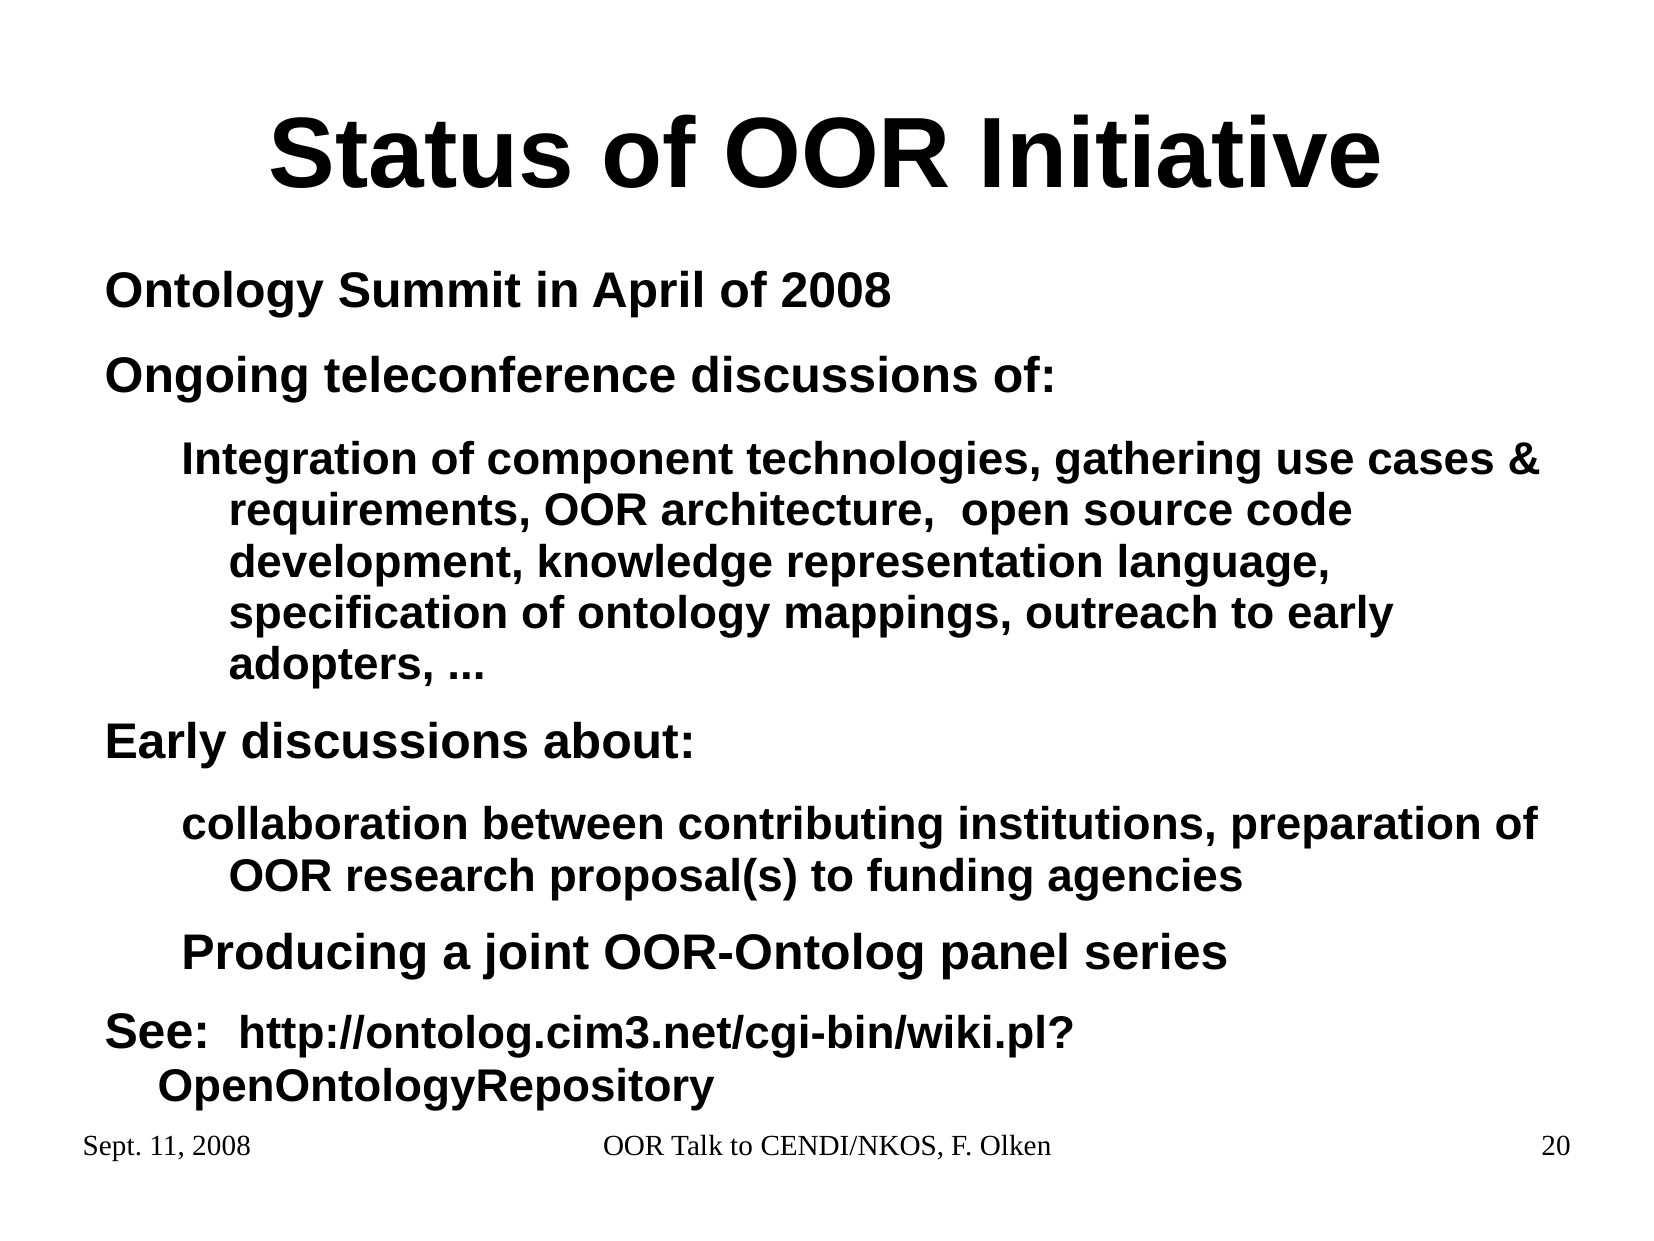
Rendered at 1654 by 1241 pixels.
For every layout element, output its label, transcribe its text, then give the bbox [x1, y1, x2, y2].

list Ontology Summit in April of 2008 Ongoing teleconference discussions of: Integration of component technologies, gathering use cases & requirements, OOR architecture, open source code development, knowledge representation language, specification of ontology mappings, outreach to early adopters, ... Early discussions about: collaboration between contributing institutions, preparation of OOR research proposal(s) to funding agencies Producing a joint OOR-Ontolog panel series See: http://ontolog.cim3.net/cgi-bin/wiki.pl?OpenOntologyRepository [86, 262, 1576, 1126]
title Status of OOR Initiative [82, 56, 1571, 250]
